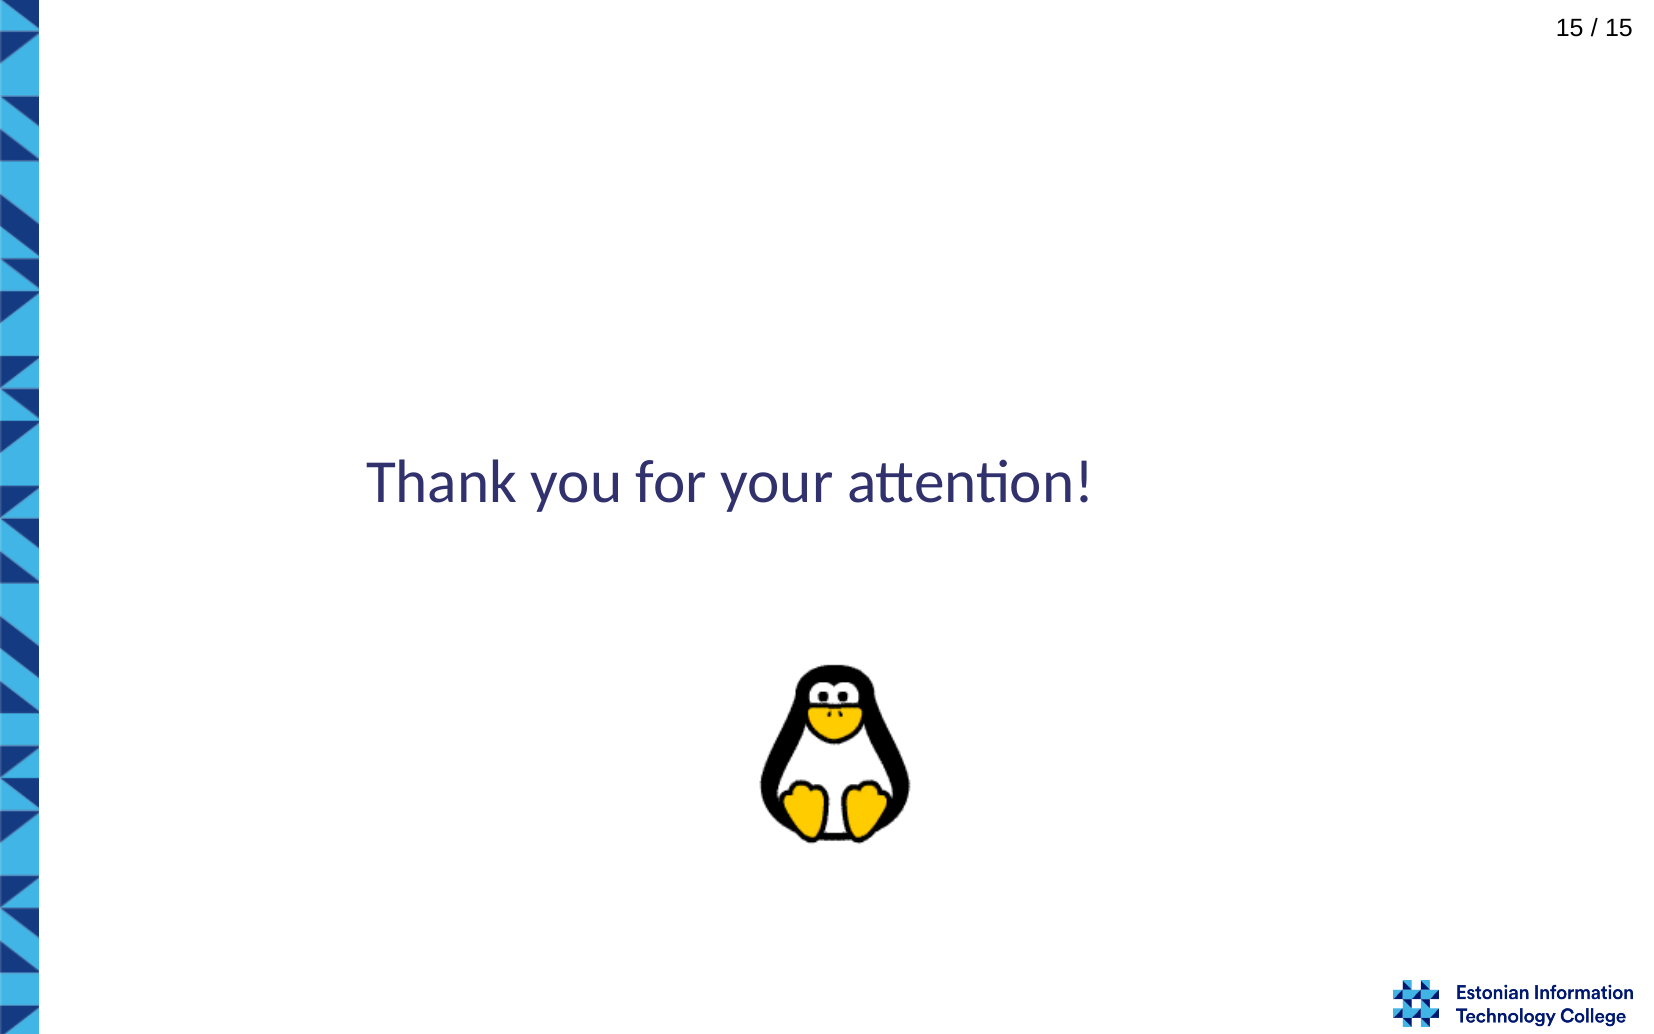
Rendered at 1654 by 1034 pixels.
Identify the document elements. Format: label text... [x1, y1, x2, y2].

picture [708, 612, 959, 863]
picture [1393, 980, 1633, 1027]
title Thank you for your attention! [366, 415, 1276, 559]
